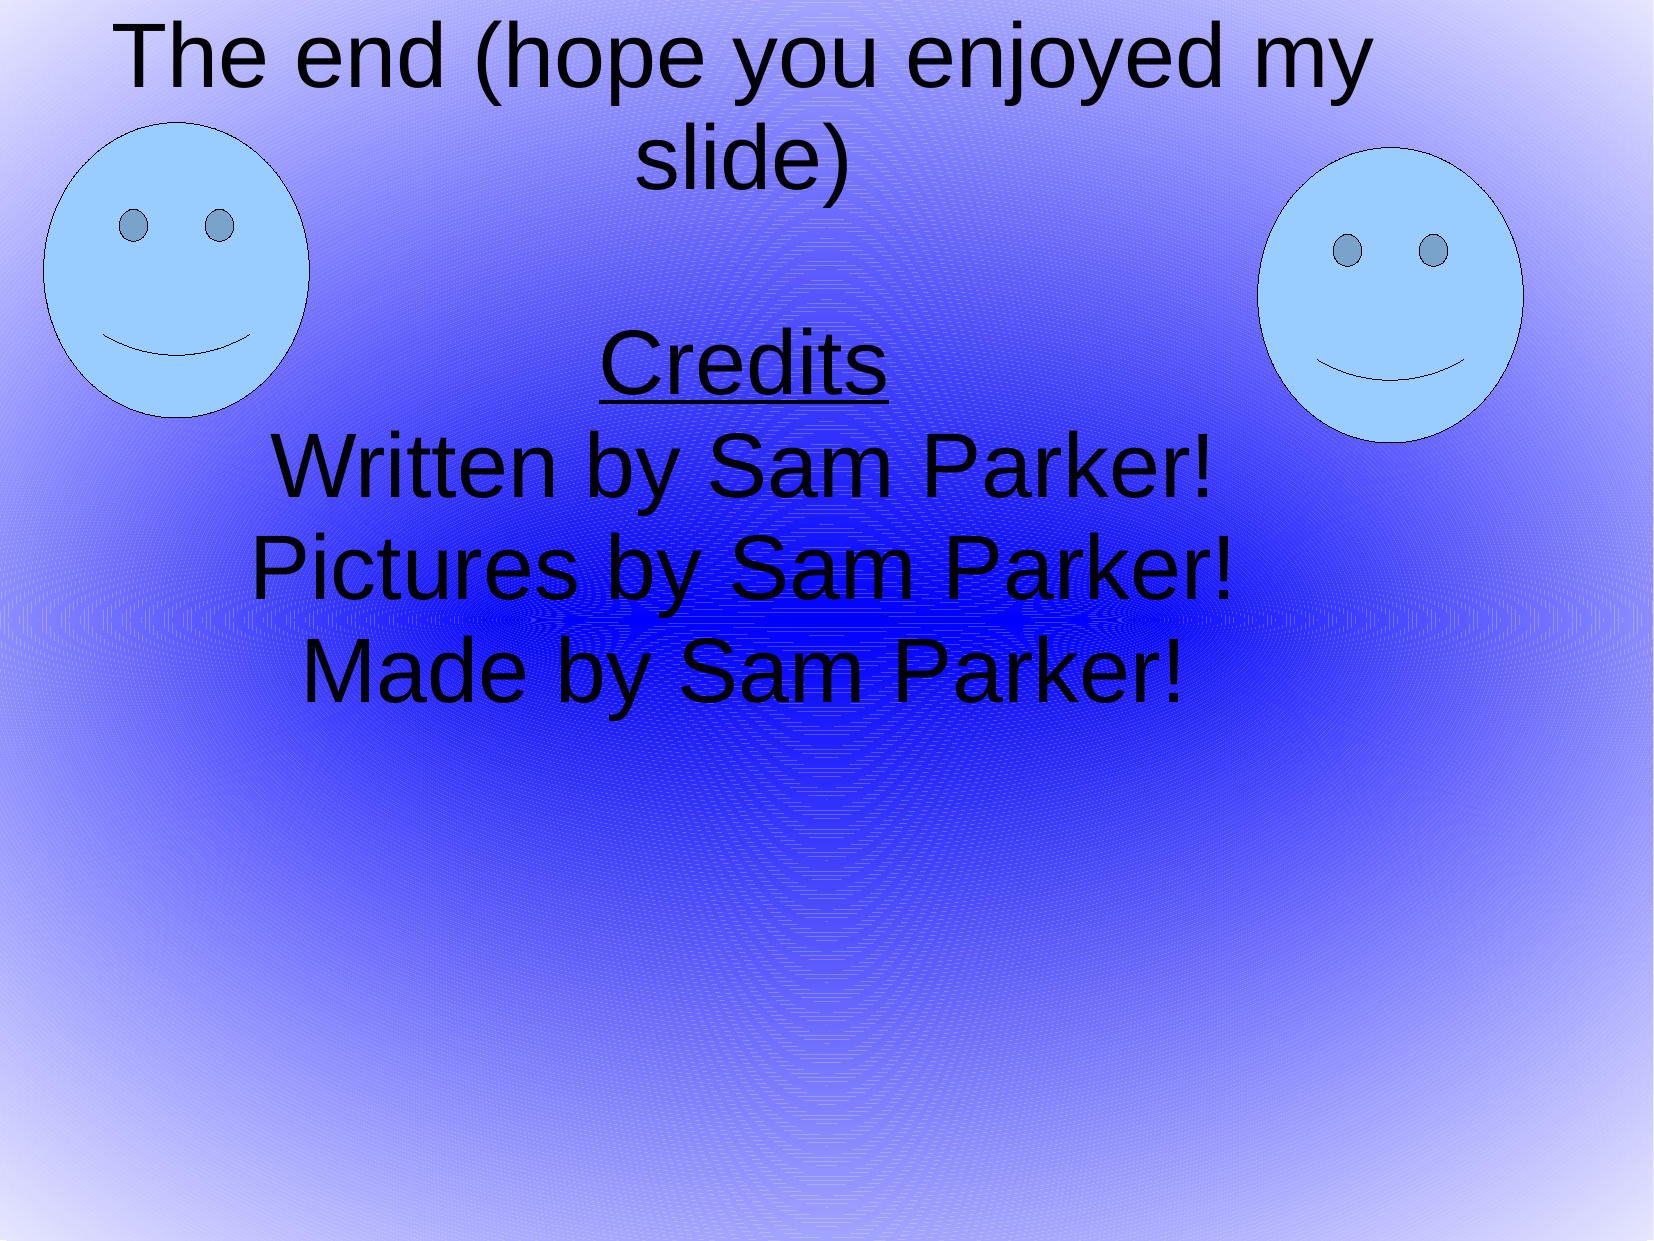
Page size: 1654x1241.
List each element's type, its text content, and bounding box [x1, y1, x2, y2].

text_box [43, 122, 310, 418]
text_box [1257, 147, 1524, 443]
title The end (hope you enjoyed my slide) Credits Written by Sam Parker! Pictures by Sam Parker! Made by Sam Parker! [0, 0, 1489, 1063]
